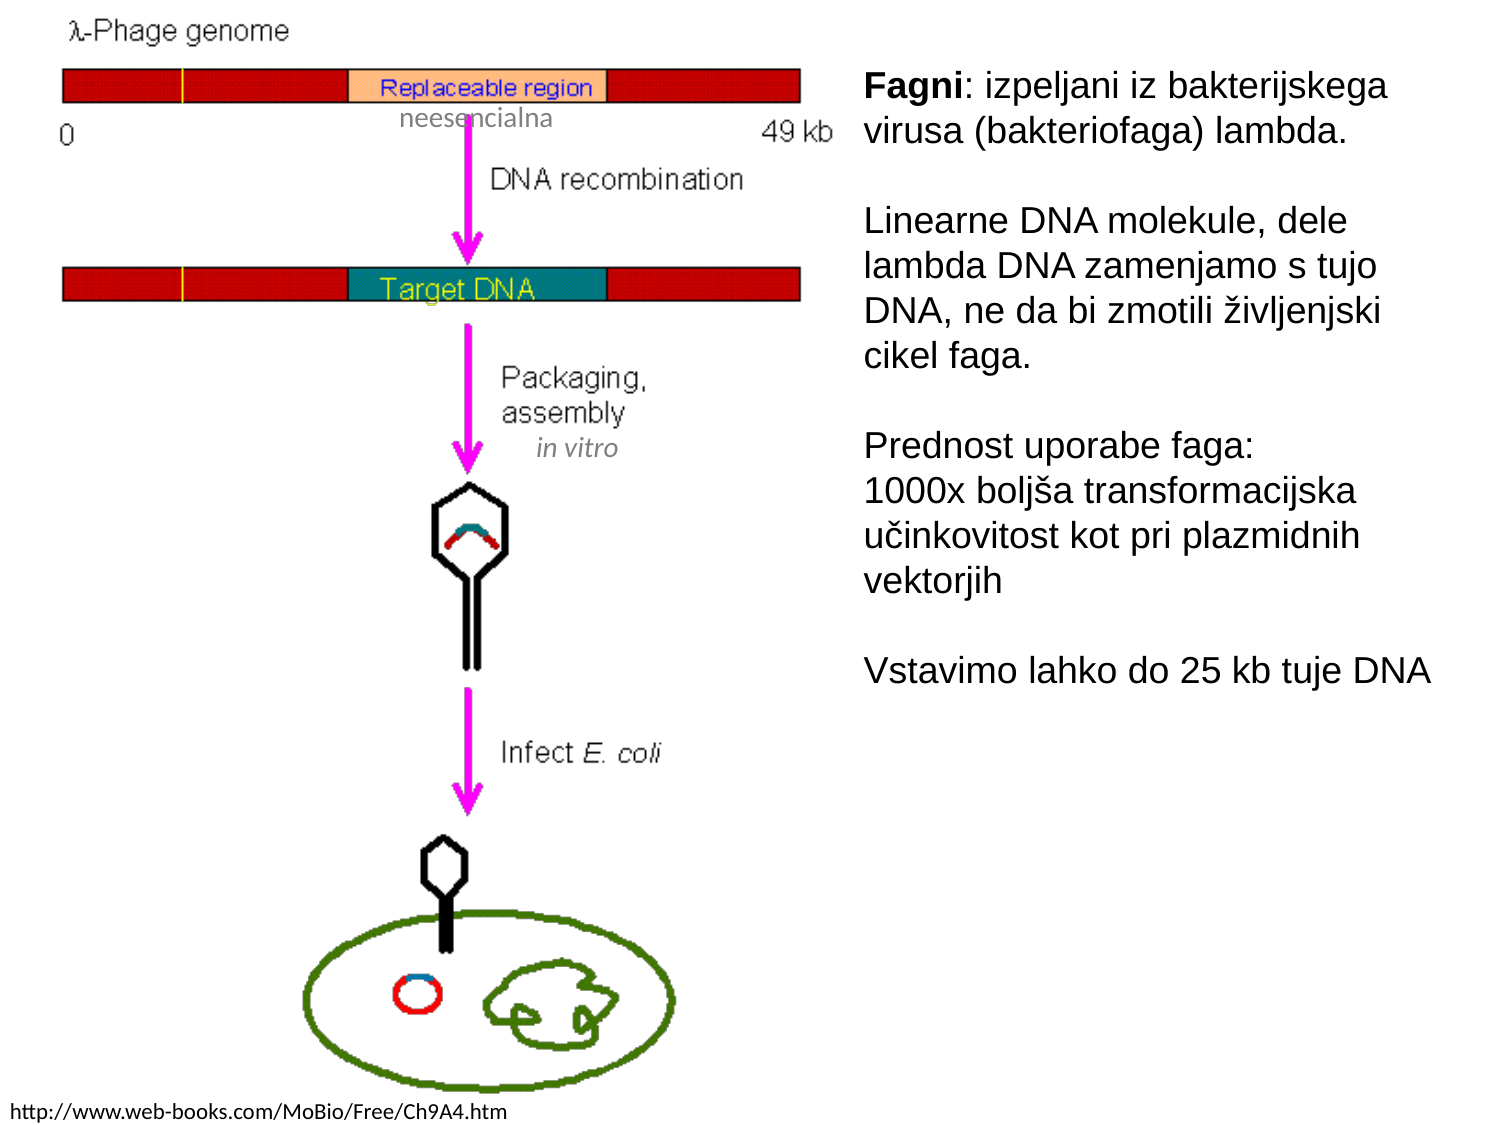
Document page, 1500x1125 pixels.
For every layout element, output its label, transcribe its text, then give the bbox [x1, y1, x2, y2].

text_box http://www.web-books.com/MoBio/Free/Ch9A4.htm [0, 1089, 1008, 1125]
text_box neesencialna [384, 90, 569, 141]
text_box Fagni: izpeljani iz bakterijskega virusa (bakteriofaga) lambda. Linearne DNA molekule, dele lambda DNA zamenjamo s tujo DNA, ne da bi zmotili življenjski cikel faga. Prednost uporabe faga: 1000x boljša transformacijska učinkovitost kot pri plazmidnih vektorjih Vstavimo lahko do 25 kb tuje DNA [848, 53, 1457, 833]
picture [24, 0, 849, 1089]
text_box in vitro [521, 420, 634, 471]
